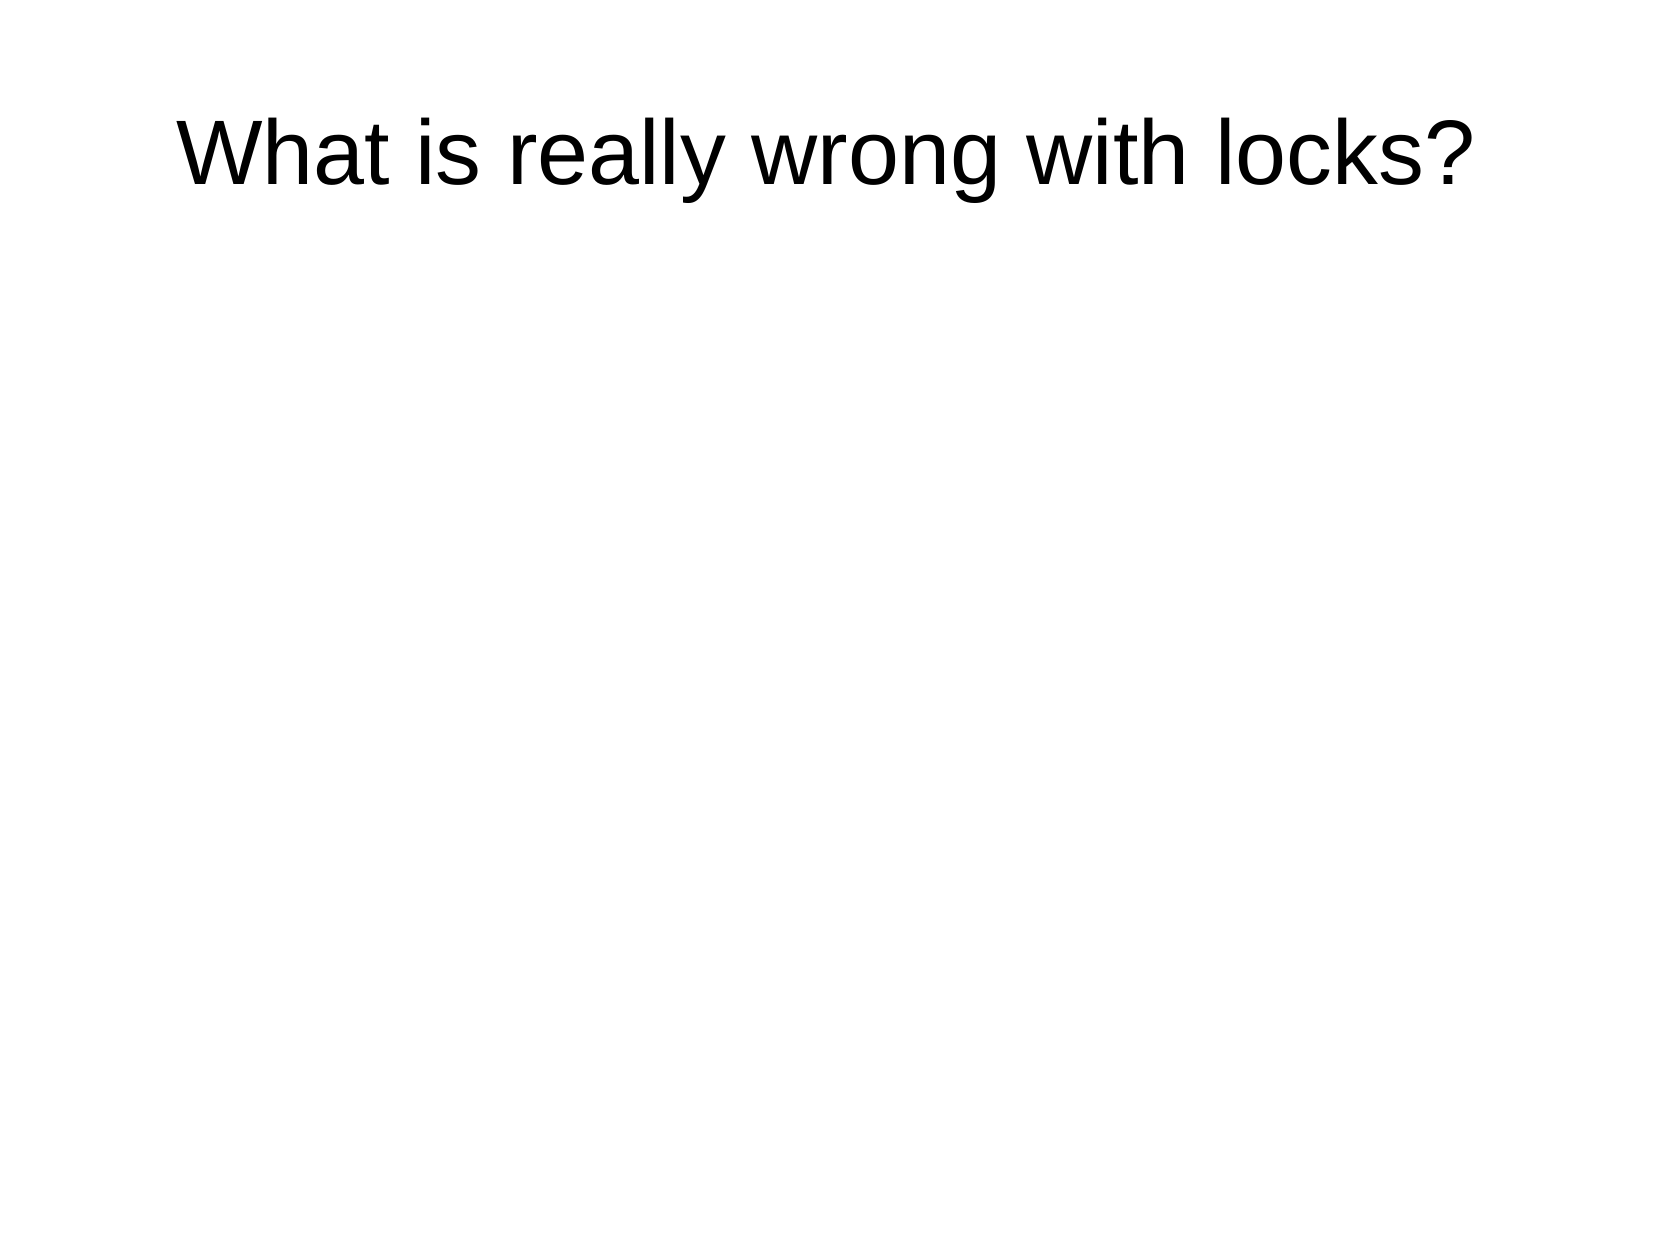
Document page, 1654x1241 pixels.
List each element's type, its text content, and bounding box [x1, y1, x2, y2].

title What is really wrong with locks? [82, 49, 1571, 257]
